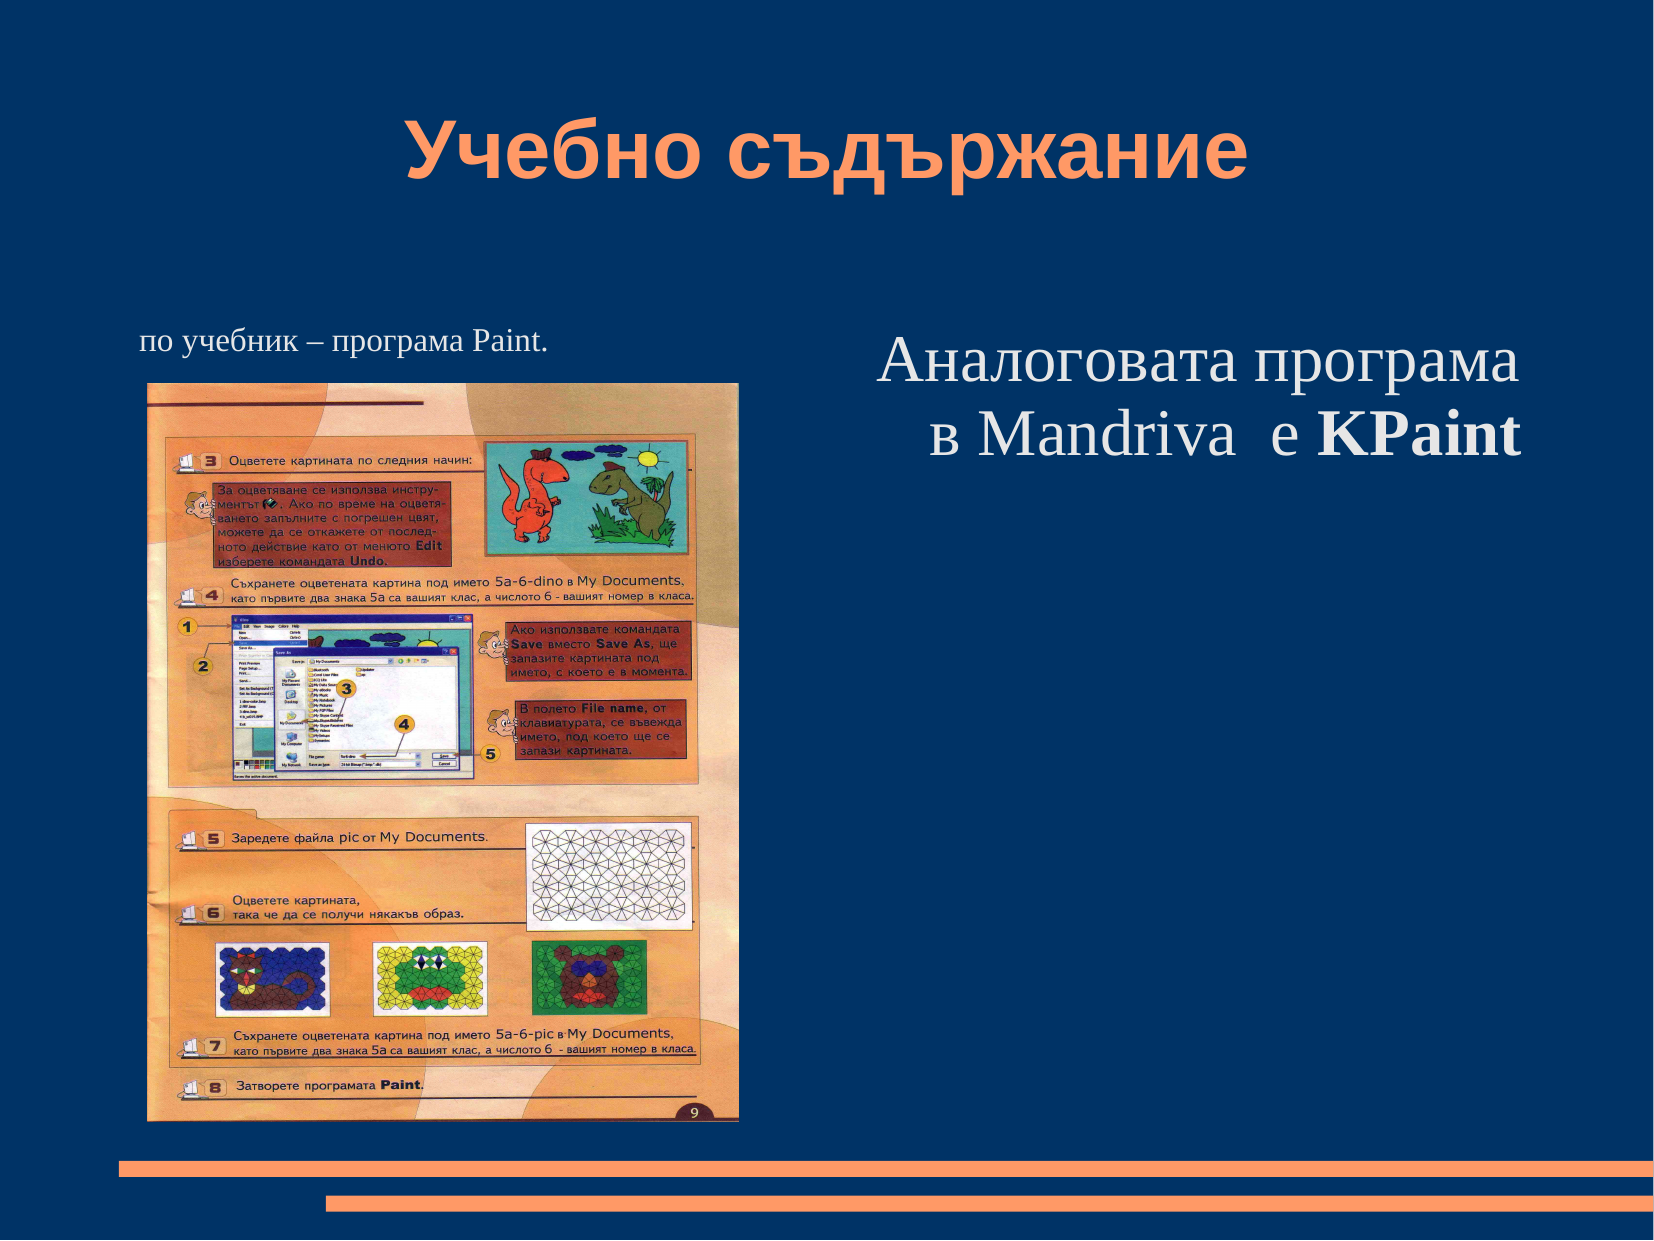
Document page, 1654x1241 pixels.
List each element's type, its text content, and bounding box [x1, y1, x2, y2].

title Учебно съдържание [121, 46, 1534, 254]
list Аналоговата програма в Mandriva е KPaint [858, 322, 1562, 1133]
list по учебник – програма Paint. [121, 322, 824, 1133]
picture [147, 383, 739, 1123]
